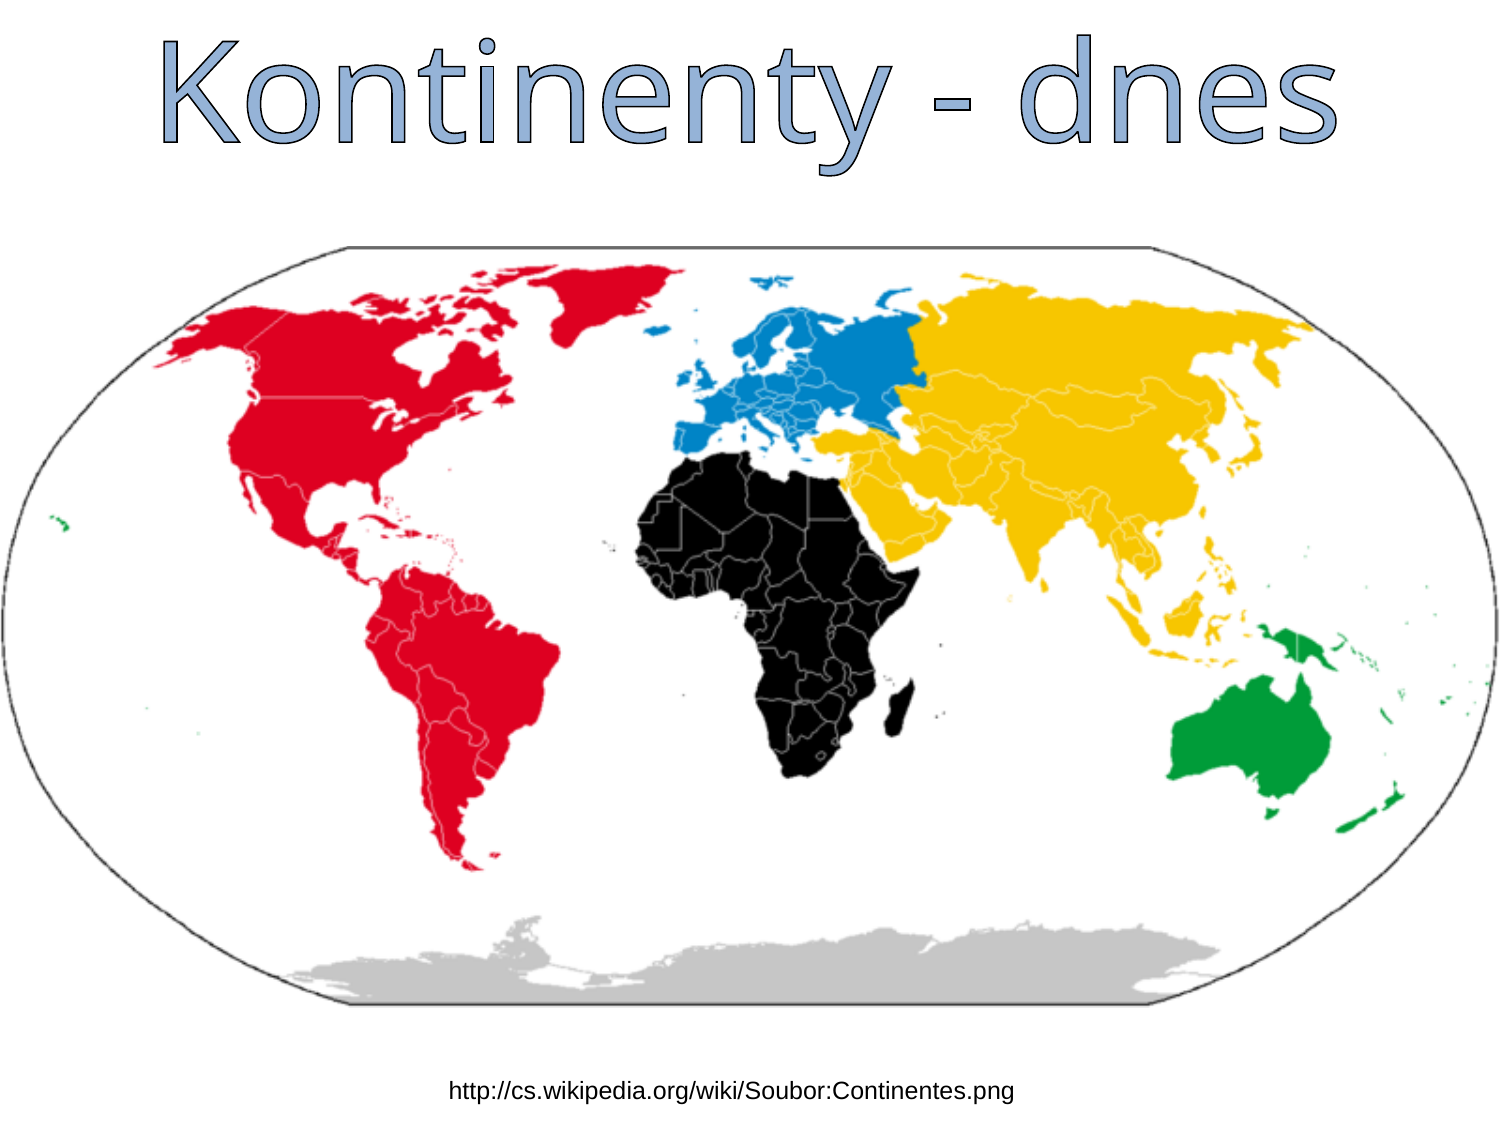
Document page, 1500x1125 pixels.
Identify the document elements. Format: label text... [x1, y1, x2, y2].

text_box Kontinenty - dnes [1021, 35, 1091, 144]
text_box Kontinenty - dnes [1114, 65, 1180, 143]
text_box Kontinenty - dnes [339, 65, 405, 143]
text_box Kontinenty - dnes [1280, 65, 1336, 144]
text_box Kontinenty - dnes [247, 65, 320, 144]
text_box Kontinenty - dnes [935, 98, 971, 110]
text_box Kontinenty - dnes [688, 65, 755, 143]
text_box Kontinenty - dnes [480, 66, 494, 143]
text_box Kontinenty - dnes [602, 65, 670, 144]
text_box http://cs.wikipedia.org/wiki/Soubor:Continentes.png [269, 1066, 1196, 1112]
text_box Kontinenty - dnes [418, 49, 466, 144]
text_box Kontinenty - dnes [1199, 65, 1266, 144]
text_box Kontinenty - dnes [164, 41, 240, 143]
text_box Kontinenty - dnes [818, 66, 892, 176]
text_box Kontinenty - dnes [768, 49, 815, 144]
text_box Kontinenty - dnes [518, 65, 584, 143]
text_box [0, 246, 1500, 1008]
